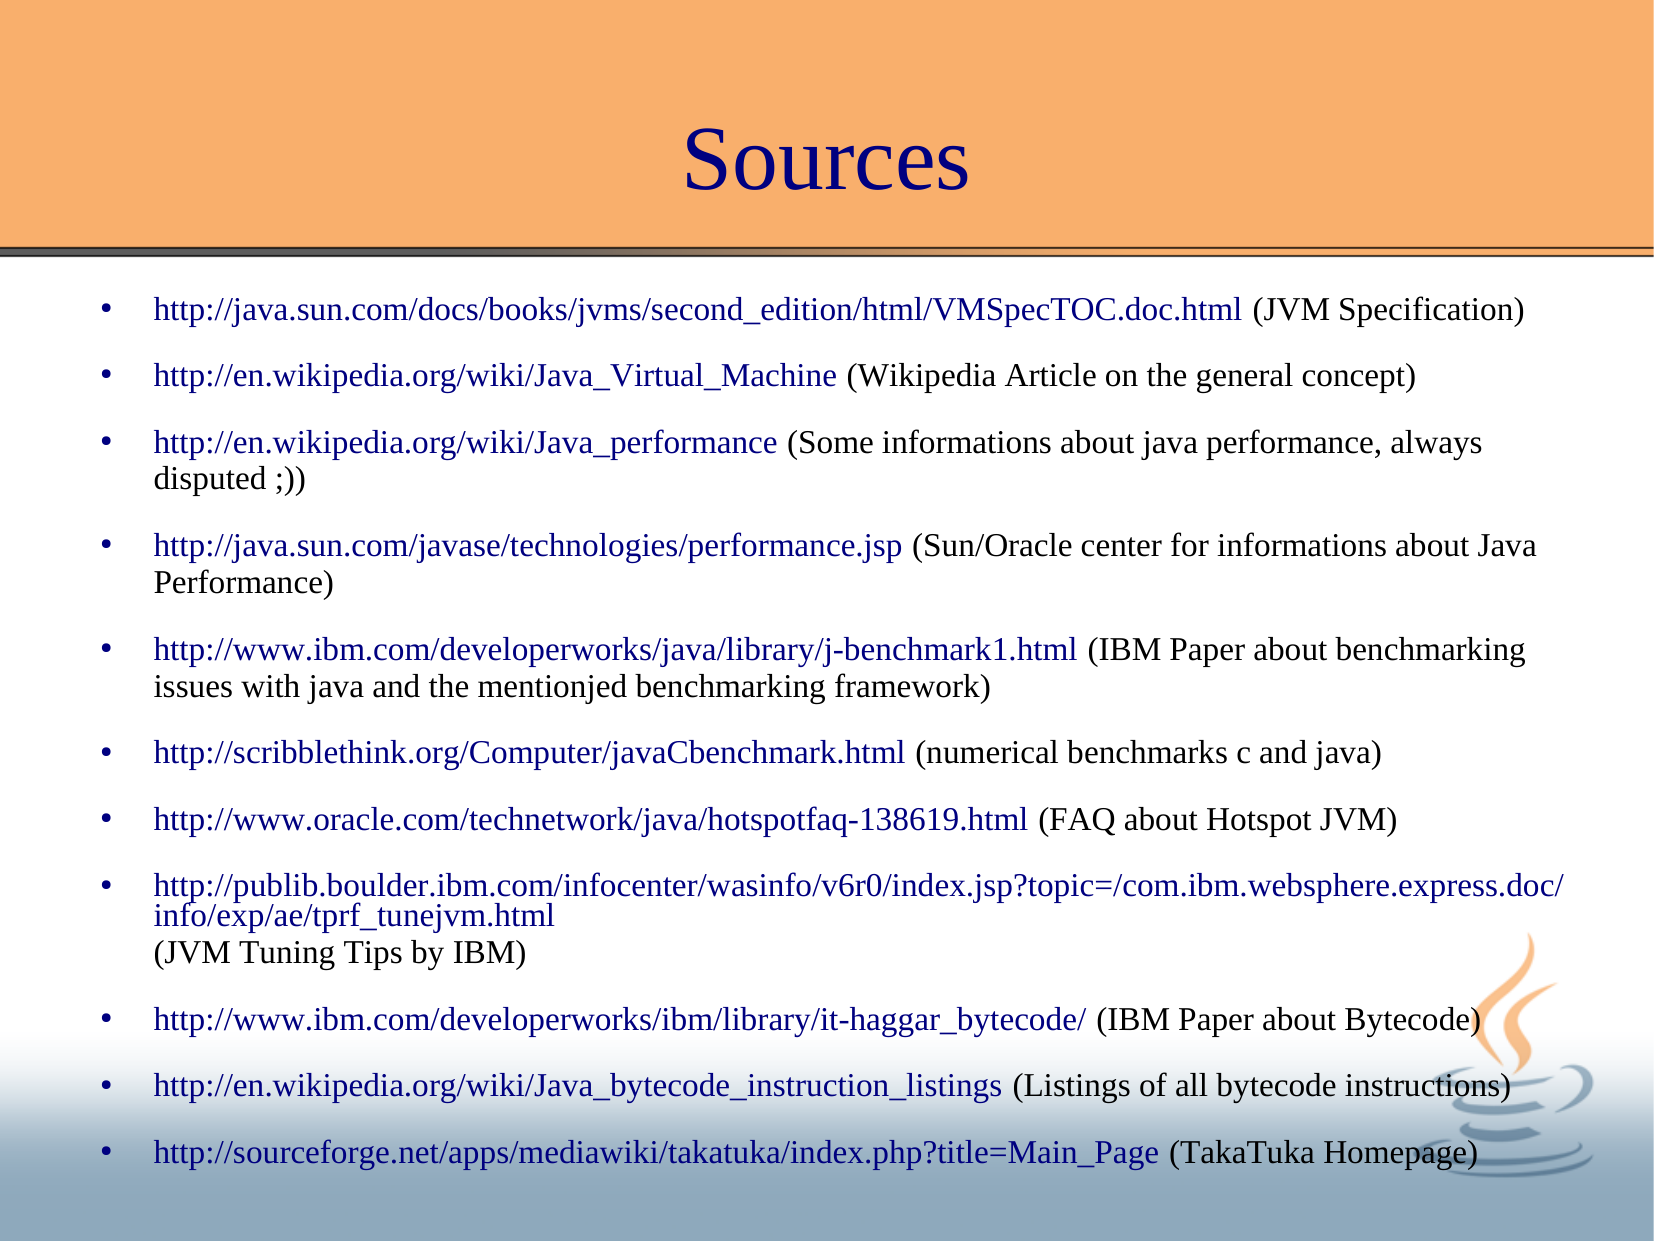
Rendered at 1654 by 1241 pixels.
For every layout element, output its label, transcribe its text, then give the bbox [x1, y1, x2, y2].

list http://java.sun.com/docs/books/jvms/second_edition/html/VMSpecTOC.doc.html (JVM Specification) http://en.wikipedia.org/wiki/Java_Virtual_Machine (Wikipedia Article on the general concept) http://en.wikipedia.org/wiki/Java_performance (Some informations about java performance, always disputed ;)) http://java.sun.com/javase/technologies/performance.jsp (Sun/Oracle center for informations about Java Performance) http://www.ibm.com/developerworks/java/library/j-benchmark1.html (IBM Paper about benchmarking issues with java and the mentionjed benchmarking framework) http://scribblethink.org/Computer/javaCbenchmark.html (numerical benchmarks c and java) http://www.oracle.com/technetwork/java/hotspotfaq-138619.html (FAQ about Hotspot JVM) http://publib.boulder.ibm.com/infocenter/wasinfo/v6r0/index.jsp?topic=/com.ibm.websphere.express.doc/info/exp/ae/tprf_tunejvm.html(JVM Tuning Tips by IBM) http://www.ibm.com/developerworks/ibm/library/it-haggar_bytecode/ (IBM Paper about Bytecode) http://en.wikipedia.org/wiki/Java_bytecode_instruction_listings (Listings of all bytecode instructions) http://sourceforge.net/apps/mediawiki/takatuka/index.php?title=Main_Page (TakaTuka Homepage) [82, 290, 1571, 1152]
title Sources [82, 55, 1571, 263]
picture [0, 0, 1654, 1241]
